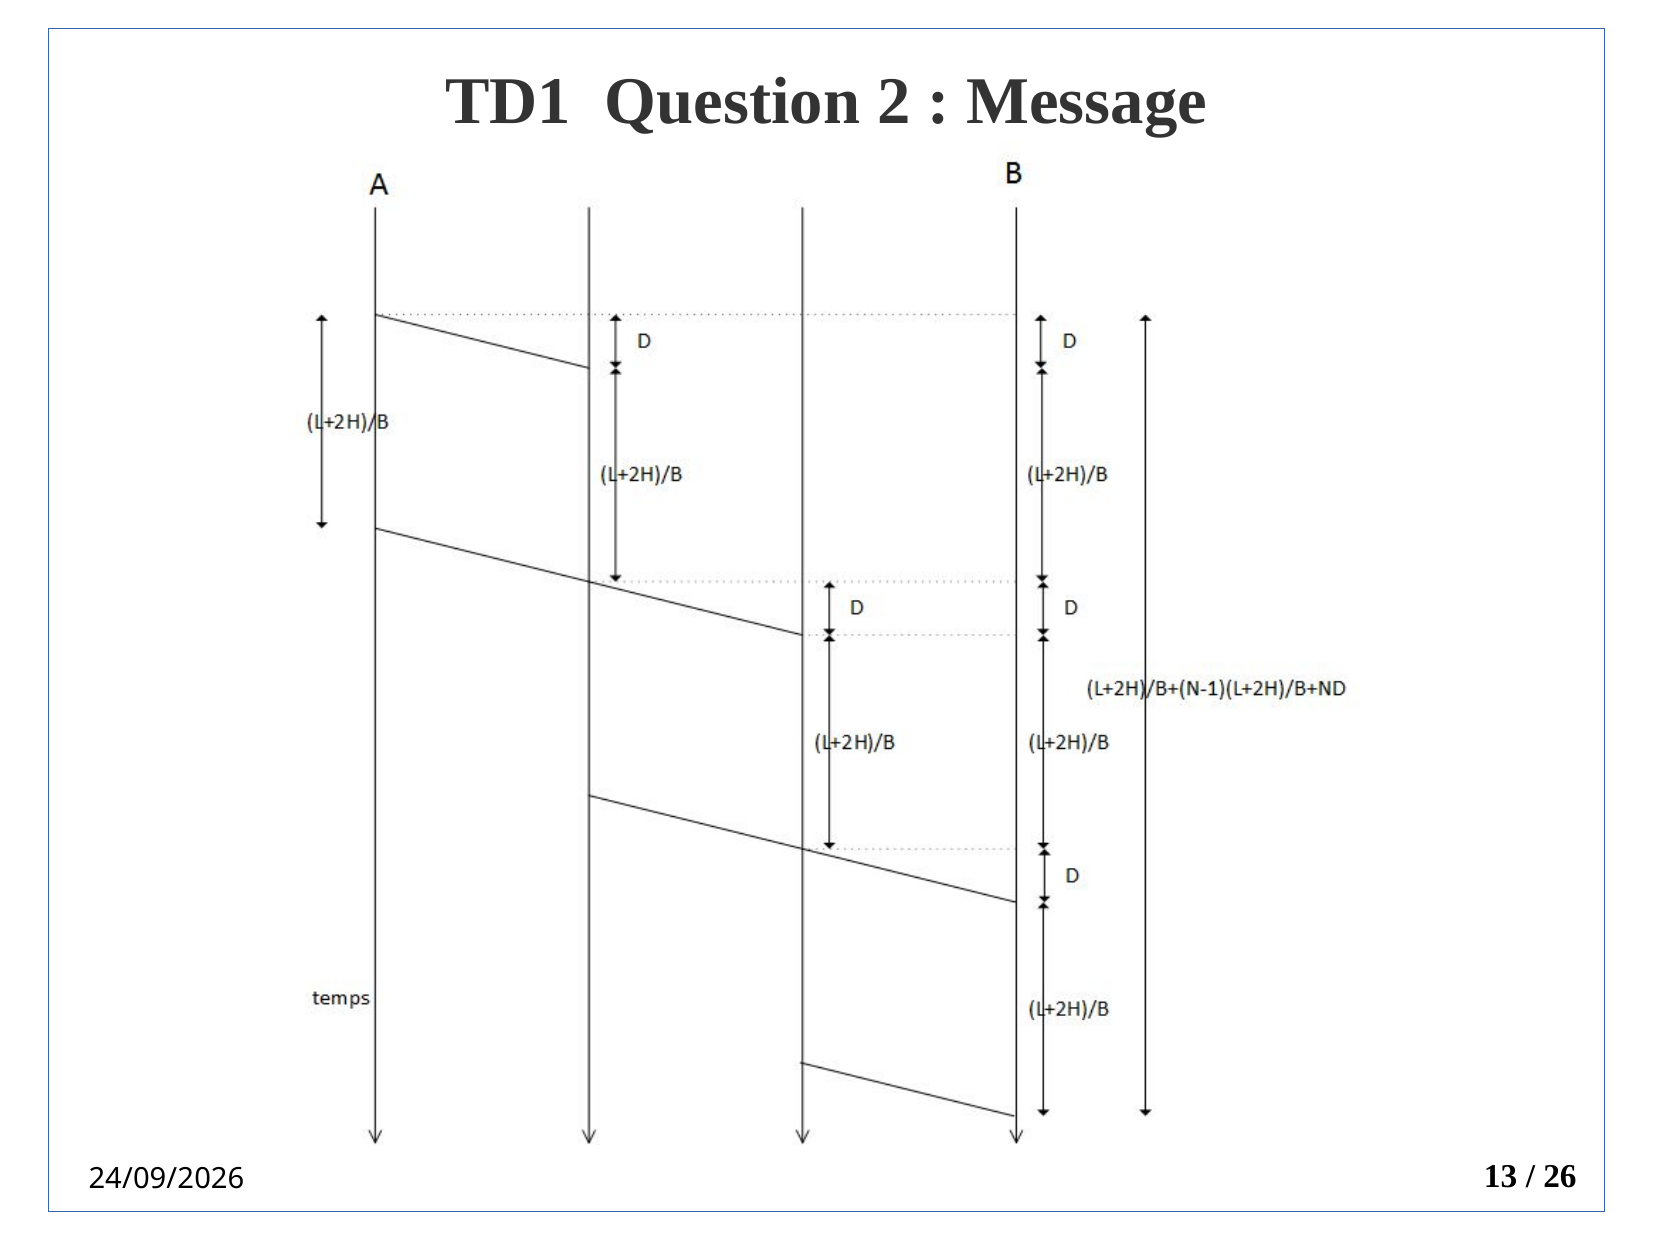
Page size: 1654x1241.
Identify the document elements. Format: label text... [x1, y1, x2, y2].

picture [294, 141, 1359, 1145]
title TD1 Question 2 : Message [88, 61, 1565, 142]
